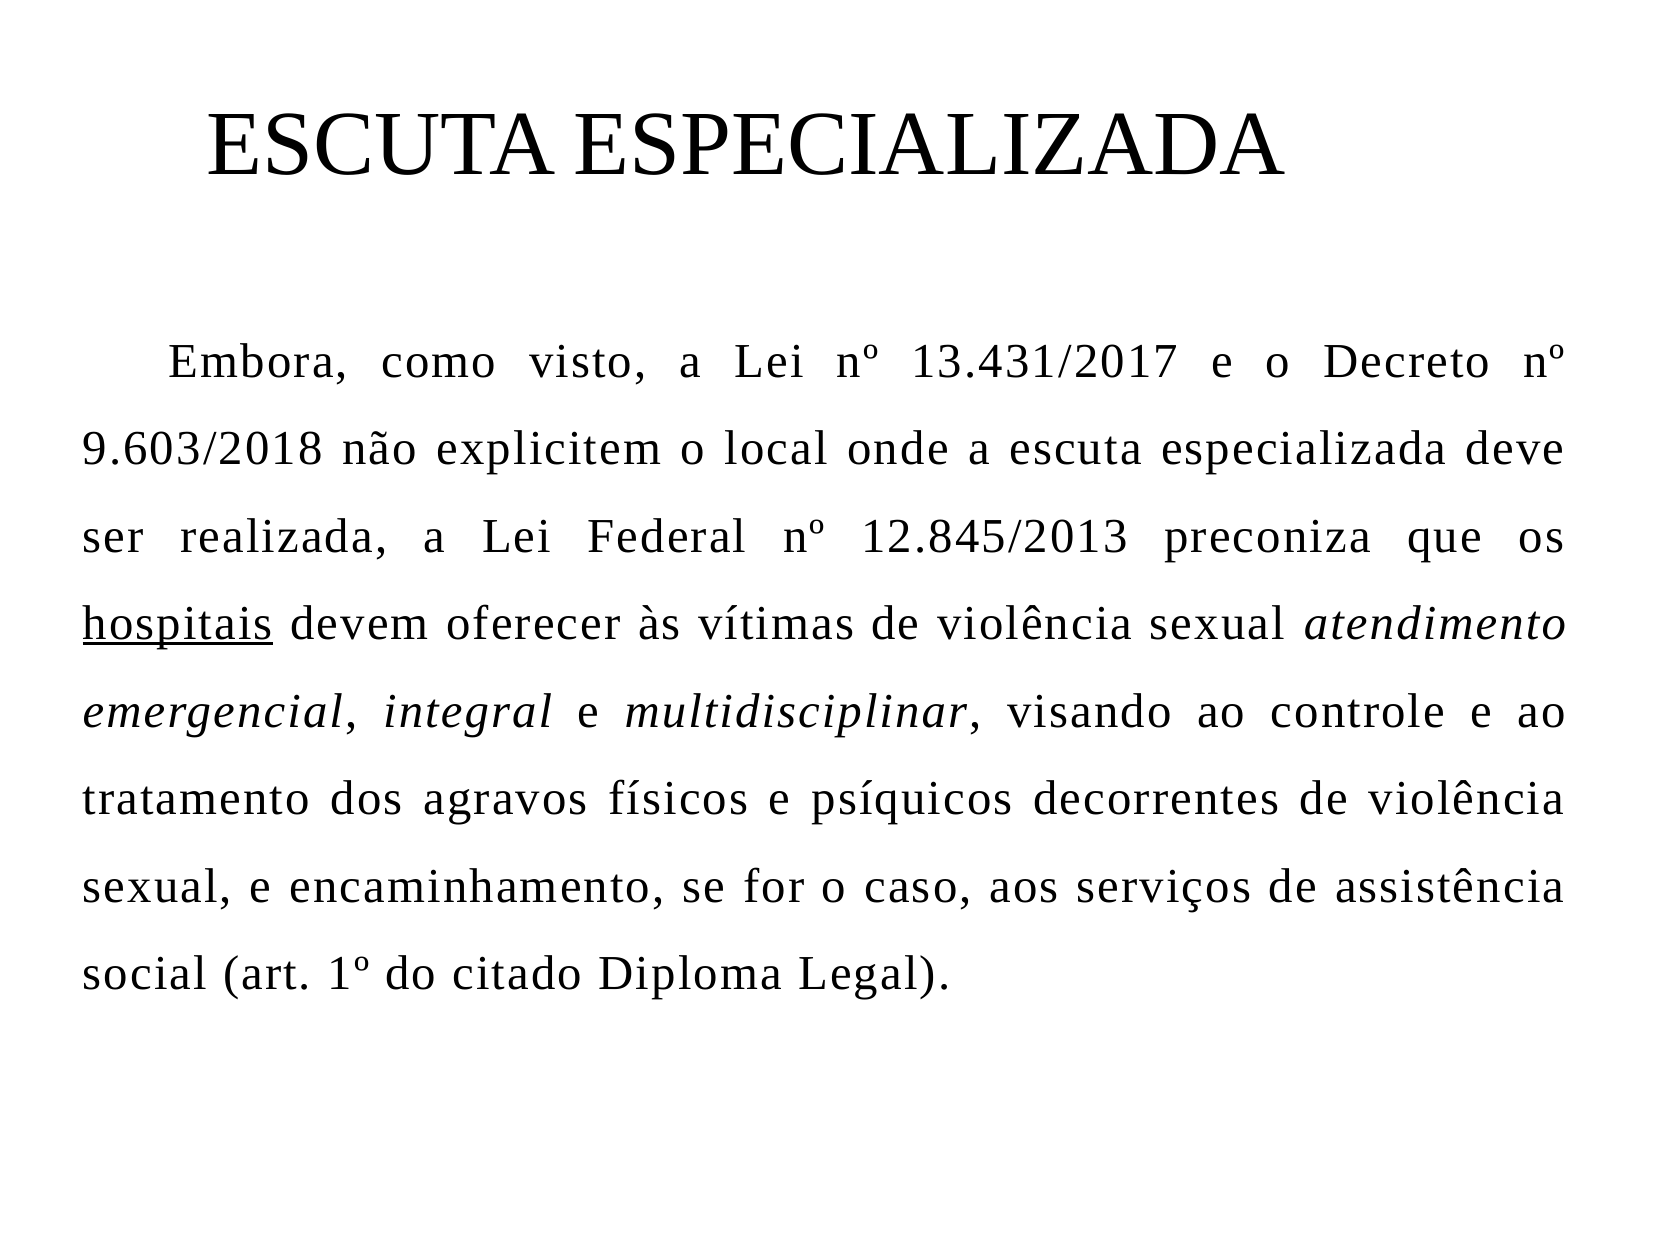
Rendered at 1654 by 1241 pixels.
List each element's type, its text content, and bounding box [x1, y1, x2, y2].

title ESCUTA ESPECIALIZADA [82, 47, 1412, 229]
list Embora, como visto, a Lei nº 13.431/2017 e o Decreto nº 9.603/2018 não explicitem o local onde a escuta especializada deve ser realizada, a Lei Federal nº 12.845/2013 preconiza que os hospitais devem oferecer às vítimas de violência sexual atendimento emergencial, integral e multidisciplinar, visando ao controle e ao tratamento dos agravos físicos e psíquicos decorrentes de violência sexual, e encaminhamento, se for o caso, aos serviços de assistência social (art. 1º do citado Diploma Legal). [82, 299, 1571, 1019]
